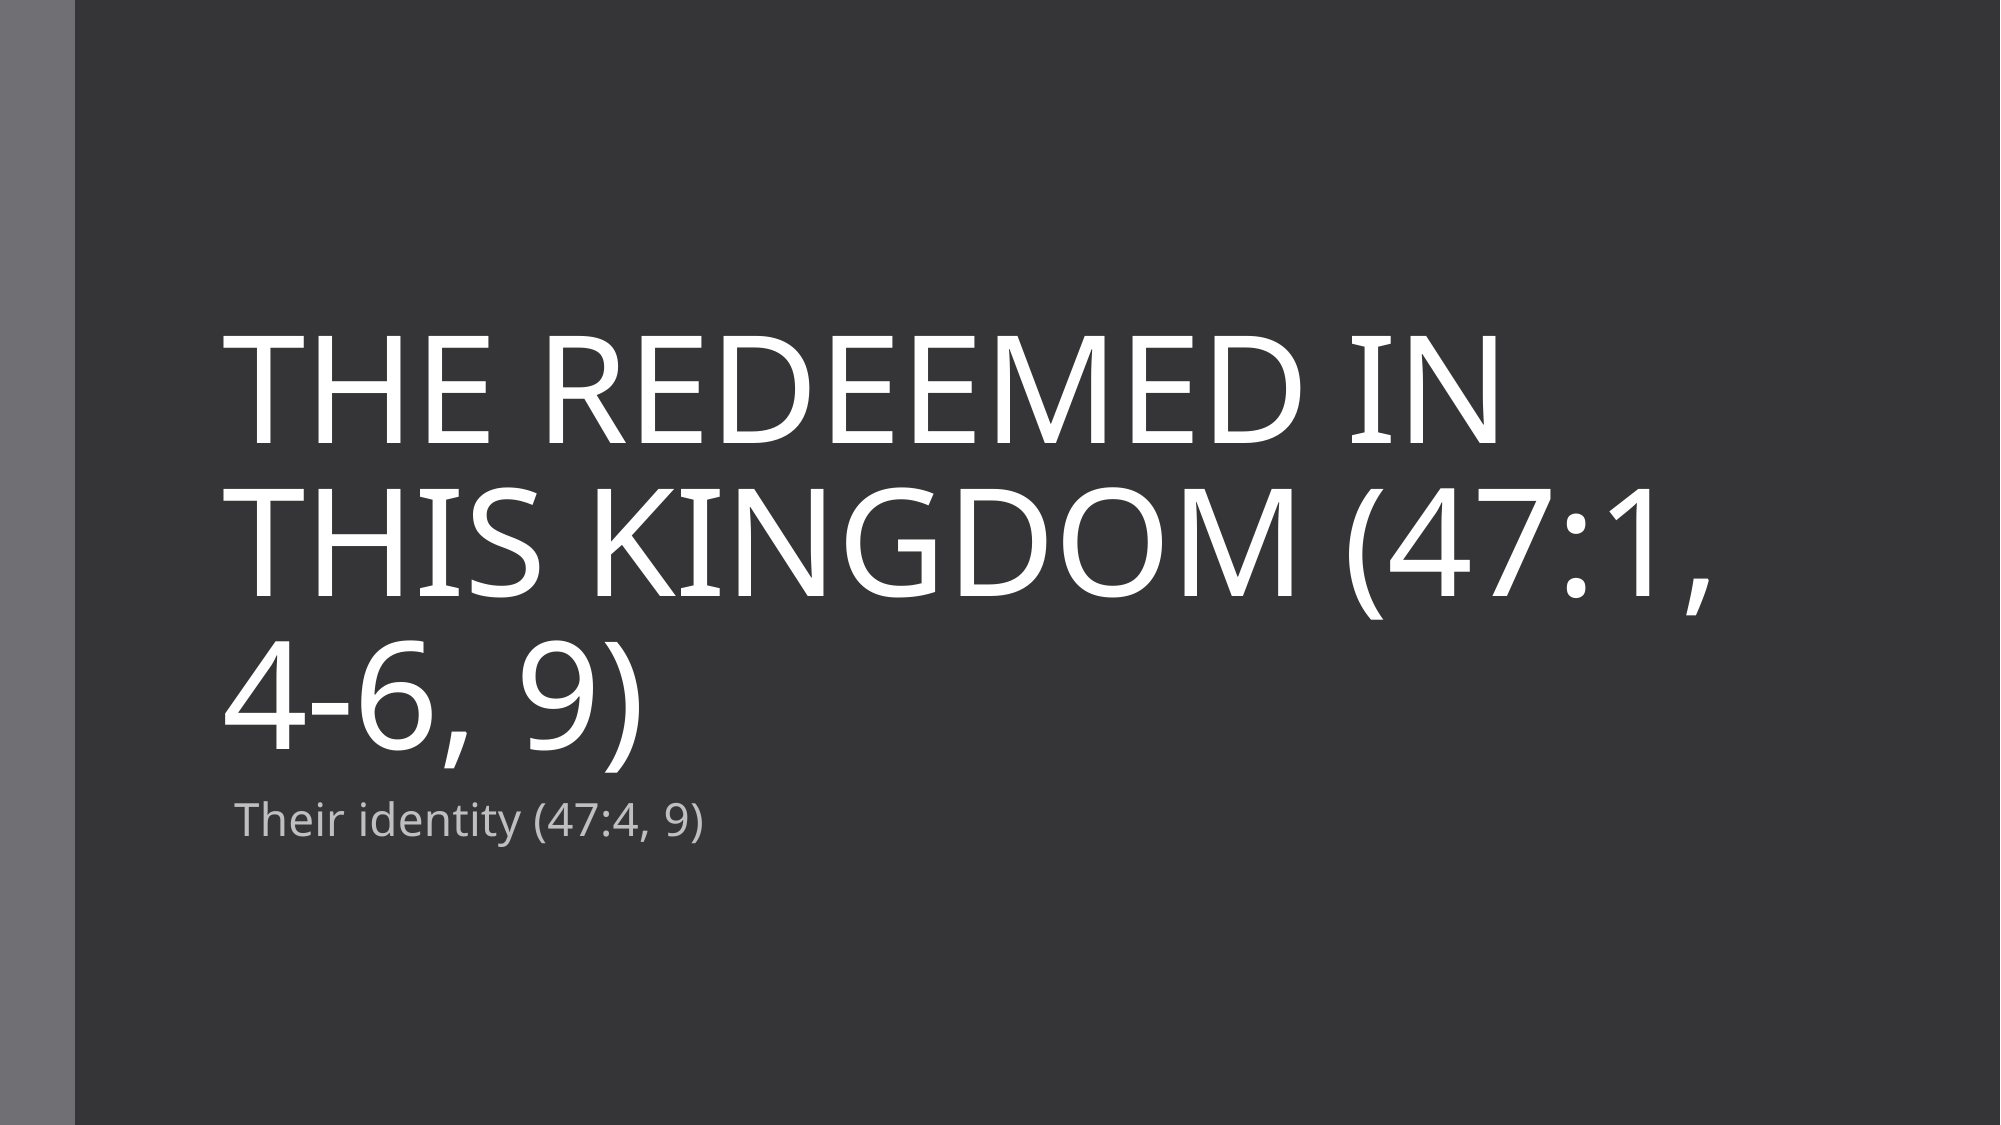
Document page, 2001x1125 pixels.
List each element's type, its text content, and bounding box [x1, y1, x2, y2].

title THE REDEEMED IN THIS KINGDOM (47:1, 4-6, 9) [206, 124, 1752, 787]
subtitle Their identity (47:4, 9) [206, 787, 1752, 1066]
